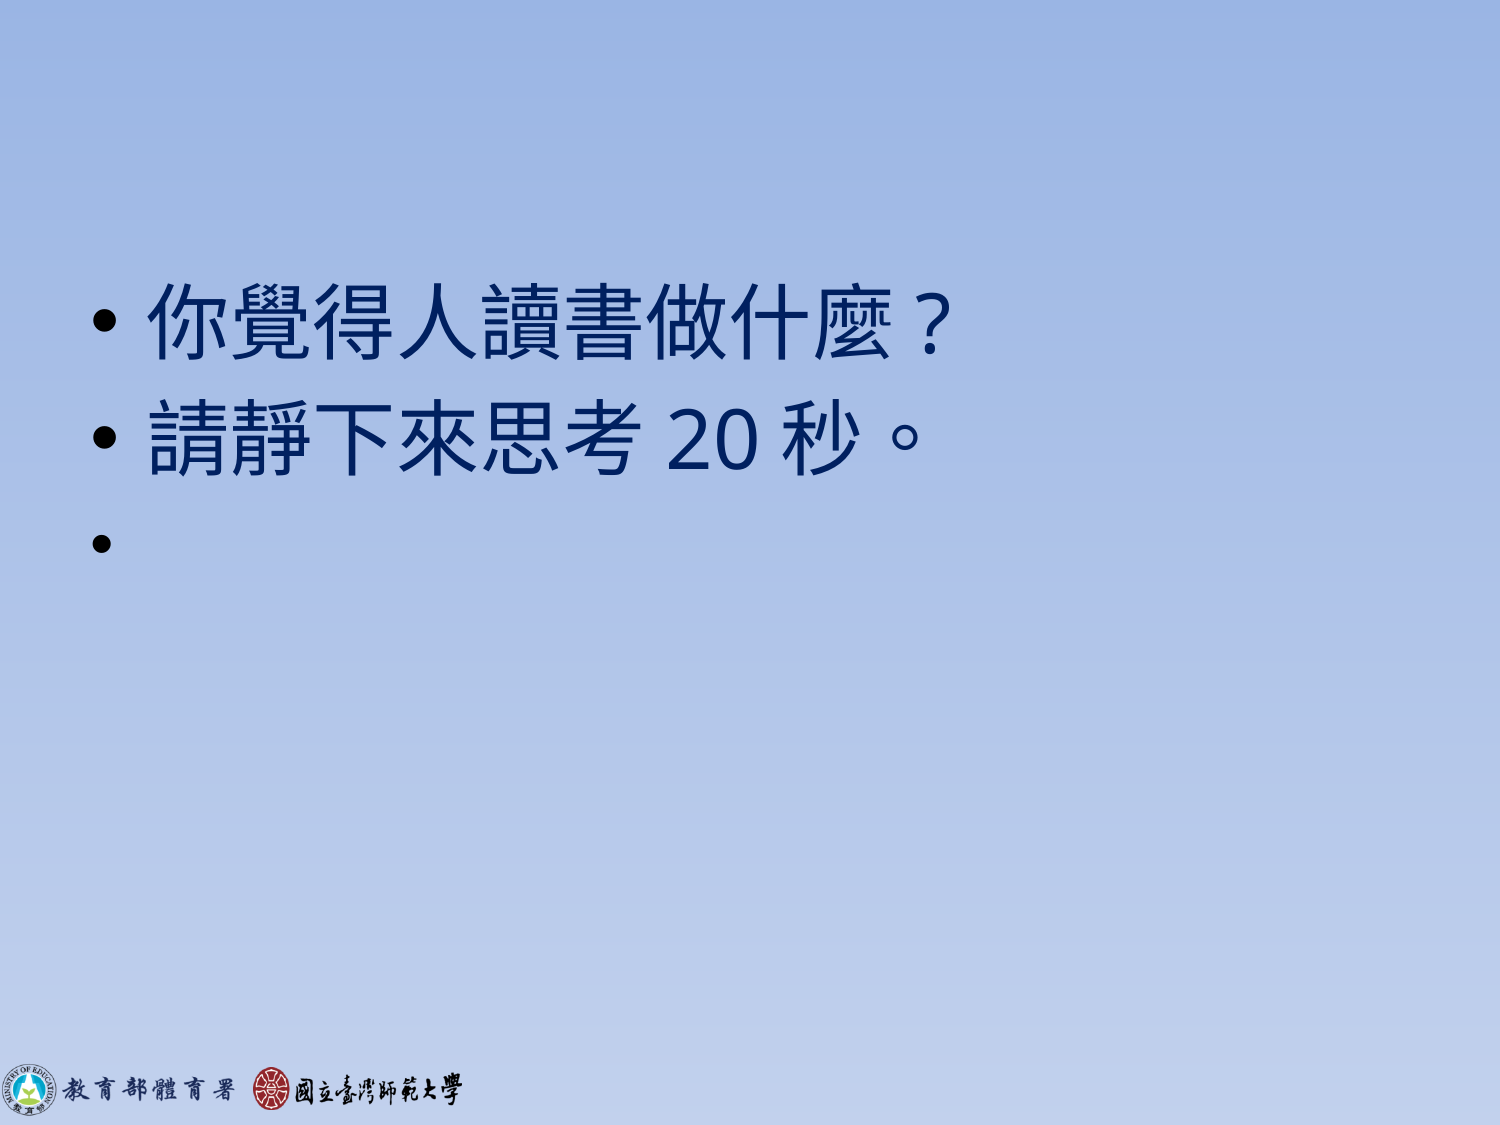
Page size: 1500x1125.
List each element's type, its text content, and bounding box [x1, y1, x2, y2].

list 你覺得人讀書做什麼? 請靜下來思考20秒。 [75, 262, 1426, 1005]
